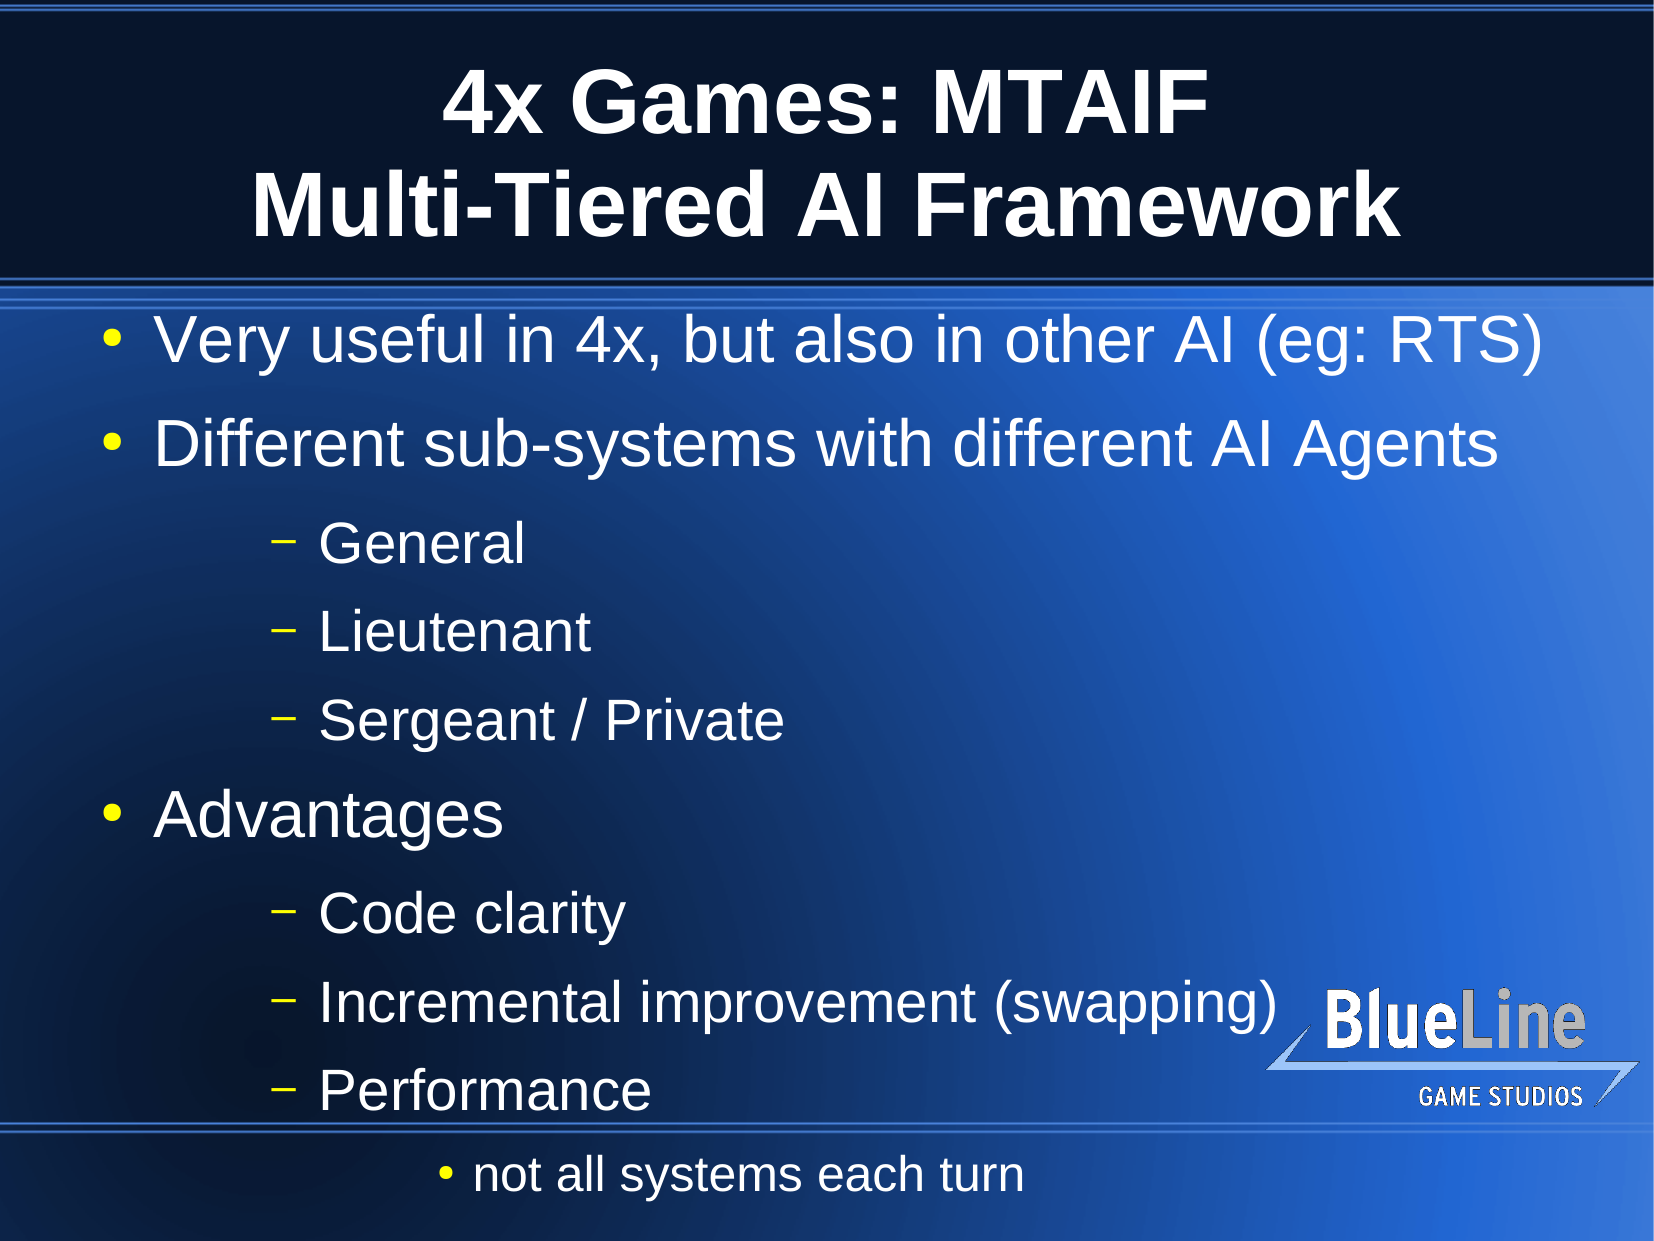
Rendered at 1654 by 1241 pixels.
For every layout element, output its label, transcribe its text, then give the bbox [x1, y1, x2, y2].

picture [0, 0, 1654, 1241]
title 4x Games: MTAIF Multi-Tiered AI Framework [82, 49, 1571, 257]
list Very useful in 4x, but also in other AI (eg: RTS) Different sub-systems with different AI Agents General Lieutenant Sergeant / Private Advantages Code clarity Incremental improvement (swapping) Performance not all systems each turn [82, 302, 1571, 1202]
